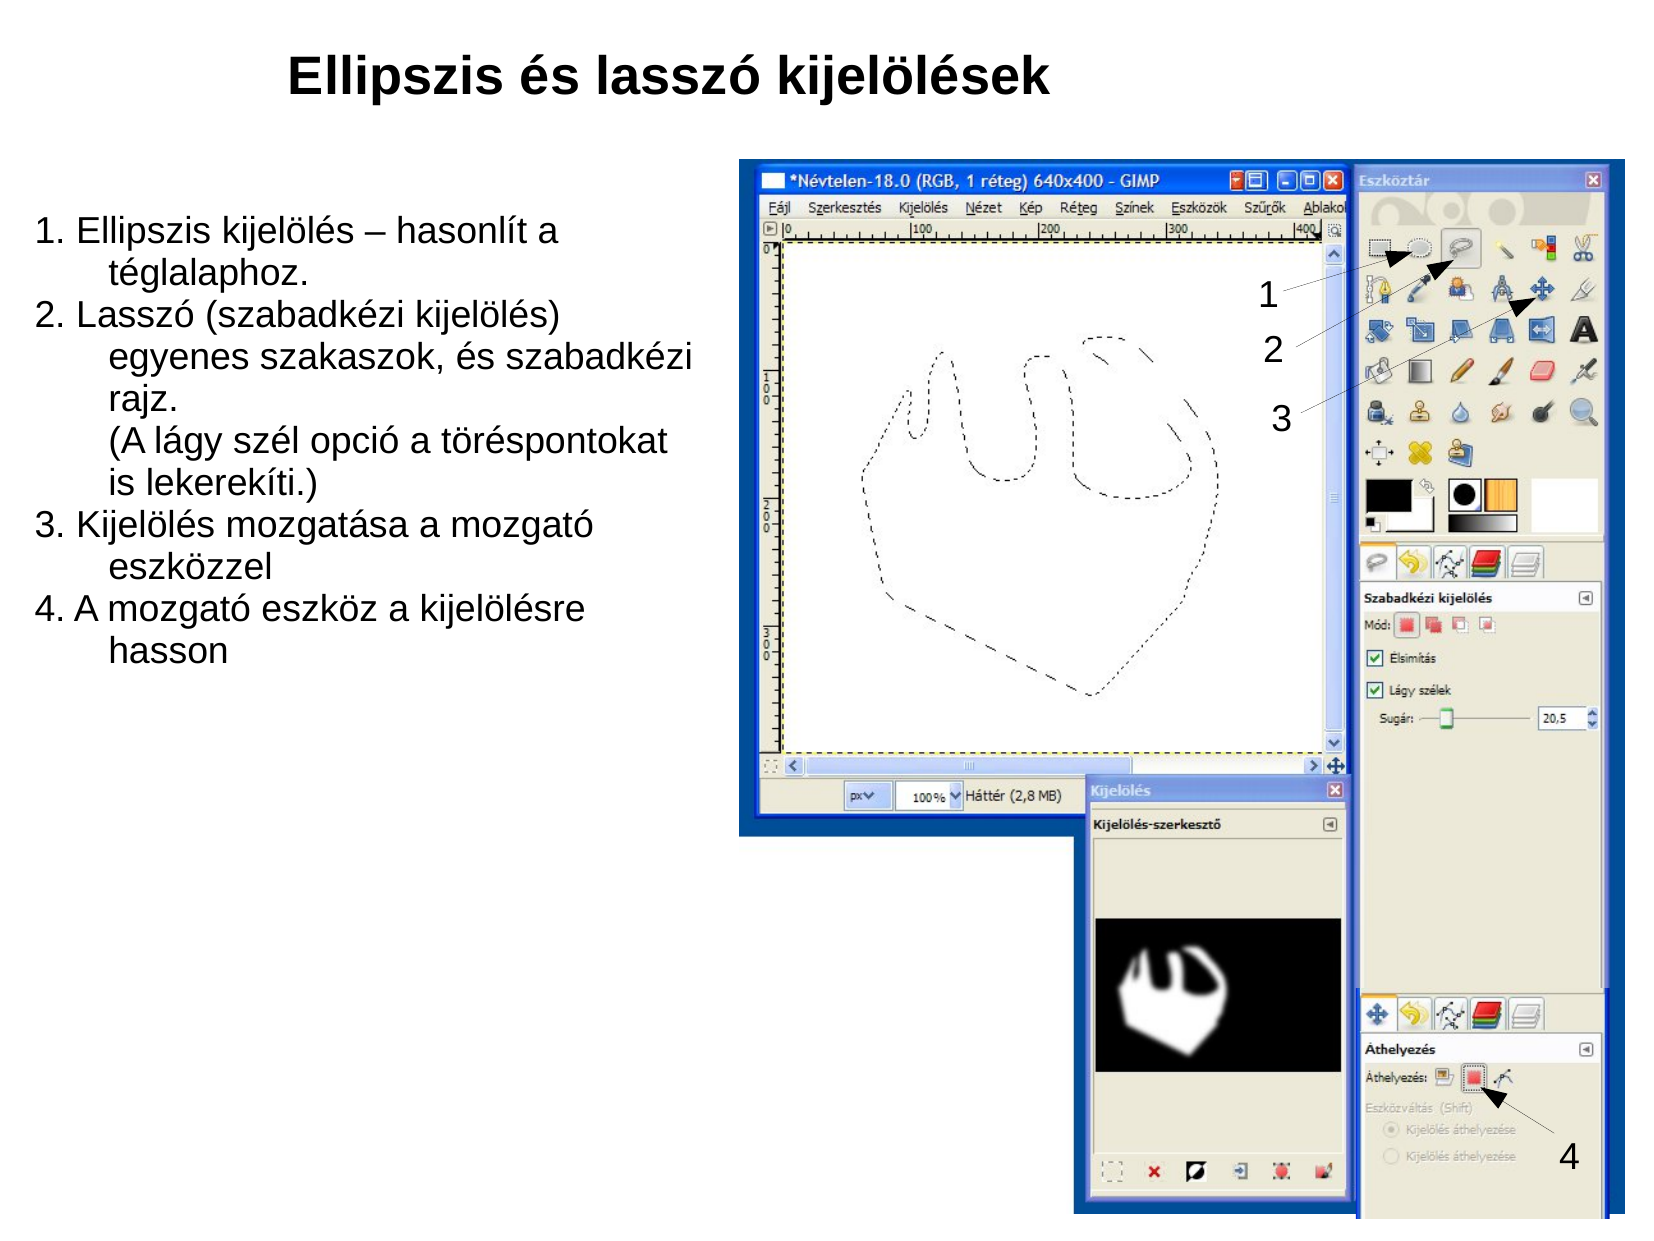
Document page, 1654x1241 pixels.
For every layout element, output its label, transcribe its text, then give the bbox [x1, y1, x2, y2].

picture [739, 159, 1625, 1219]
text_box 1. Ellipszis kijelölés – hasonlít a téglalaphoz. 2. Lasszó (szabadkézi kijelölés) egyenes szakaszok, és szabadkézi rajz. (A lágy szél opció a töréspontokat is lekerekíti.) 3. Kijelölés mozgatása a mozgató eszközzel 4. A mozgató eszköz a kijelölésre hasson [19, 202, 708, 680]
text_box 4 [1544, 1128, 1595, 1186]
text_box 1 [1243, 266, 1294, 1012]
text_box 3 [1256, 389, 1307, 447]
text_box Ellipszis és lasszó kijelölések [273, 37, 1067, 115]
text_box 2 [1248, 320, 1299, 378]
